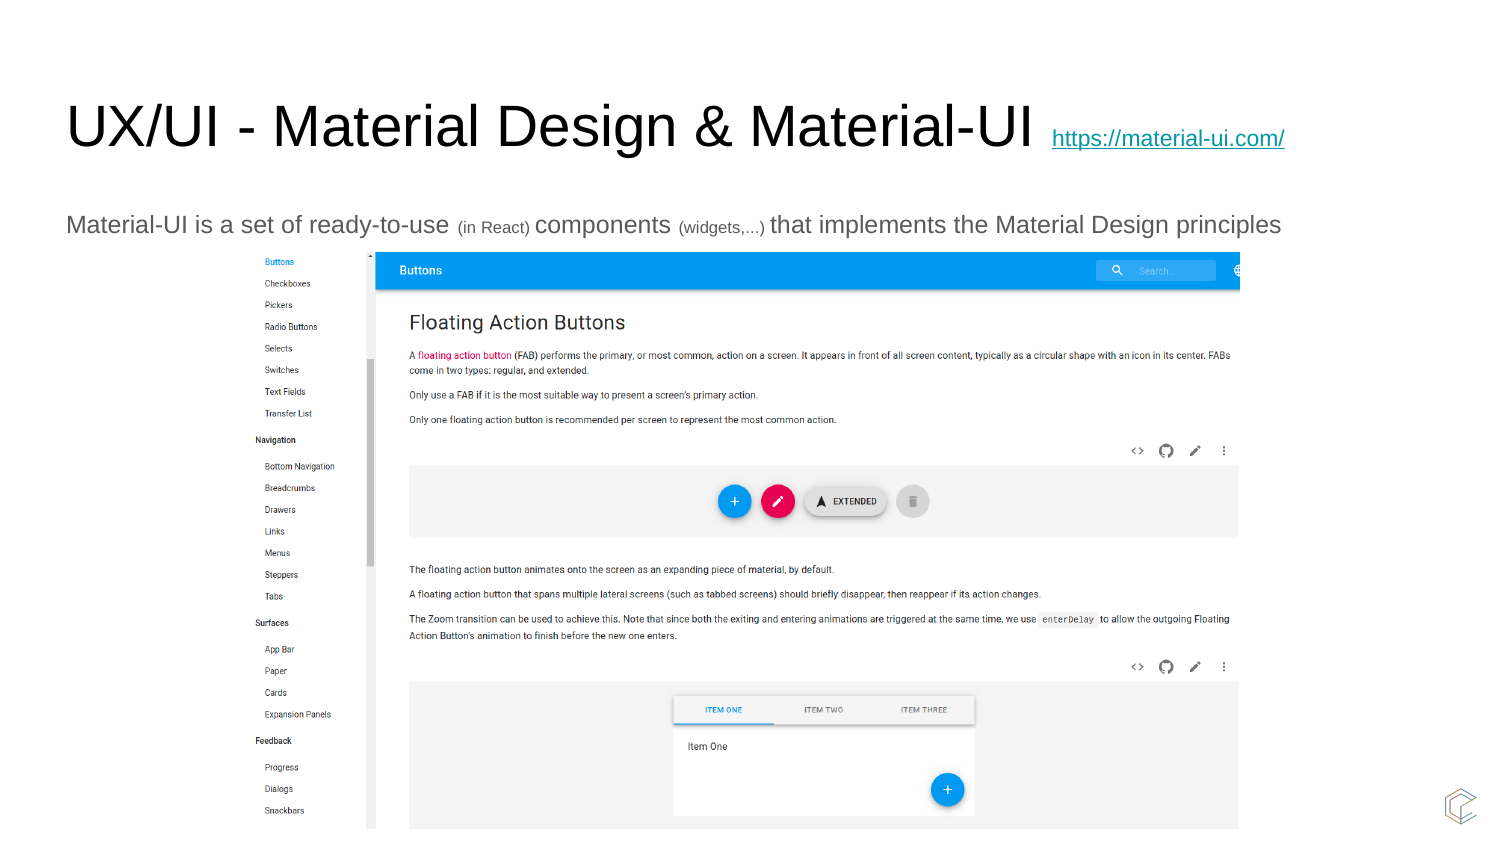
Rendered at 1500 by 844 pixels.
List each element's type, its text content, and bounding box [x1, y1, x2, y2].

picture [232, 252, 1240, 829]
list Material-UI is a set of ready-to-use (in React) components (widgets,...) that implements the Material Design principles [51, 189, 1449, 750]
title UX/UI - Material Design & Material-UI https://material-ui.com/ [51, 72, 1449, 167]
picture [1441, 784, 1481, 829]
